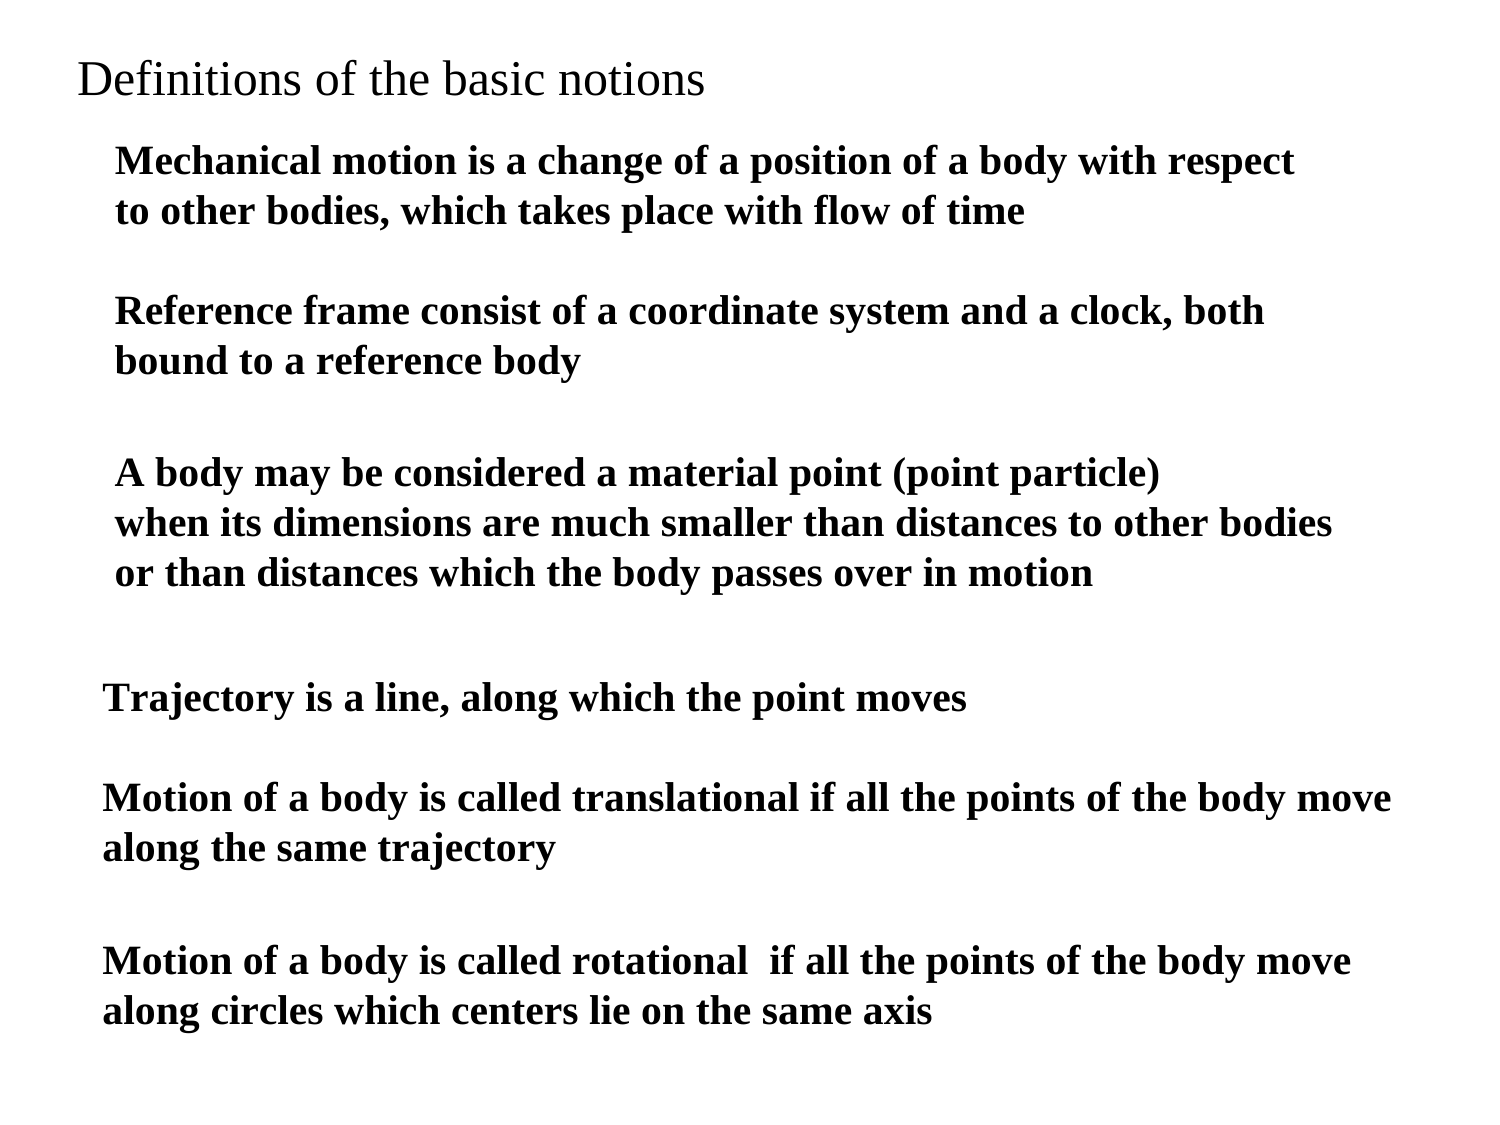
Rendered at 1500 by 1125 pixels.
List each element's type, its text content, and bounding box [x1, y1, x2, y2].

text_box Motion of a body is called translational if all the points of the body move along the same trajectory [87, 762, 1466, 878]
text_box A body may be considered a material point (point particle) when its dimensions are much smaller than distances to other bodies or than distances which the body passes over in motion [99, 437, 1350, 603]
text_box Trajectory is a line, along which the point moves [87, 662, 1338, 728]
text_box Motion of a body is called rotational if all the points of the body move along circles which centers lie on the same axis [87, 924, 1466, 1041]
text_box Mechanical motion is a change of a position of a body with respect to other bodies, which takes place with flow of time [100, 125, 1351, 241]
text_box Definitions of the basic notions [62, 37, 876, 113]
text_box Reference frame consist of a coordinate system and a clock, both bound to a reference body [99, 274, 1350, 391]
